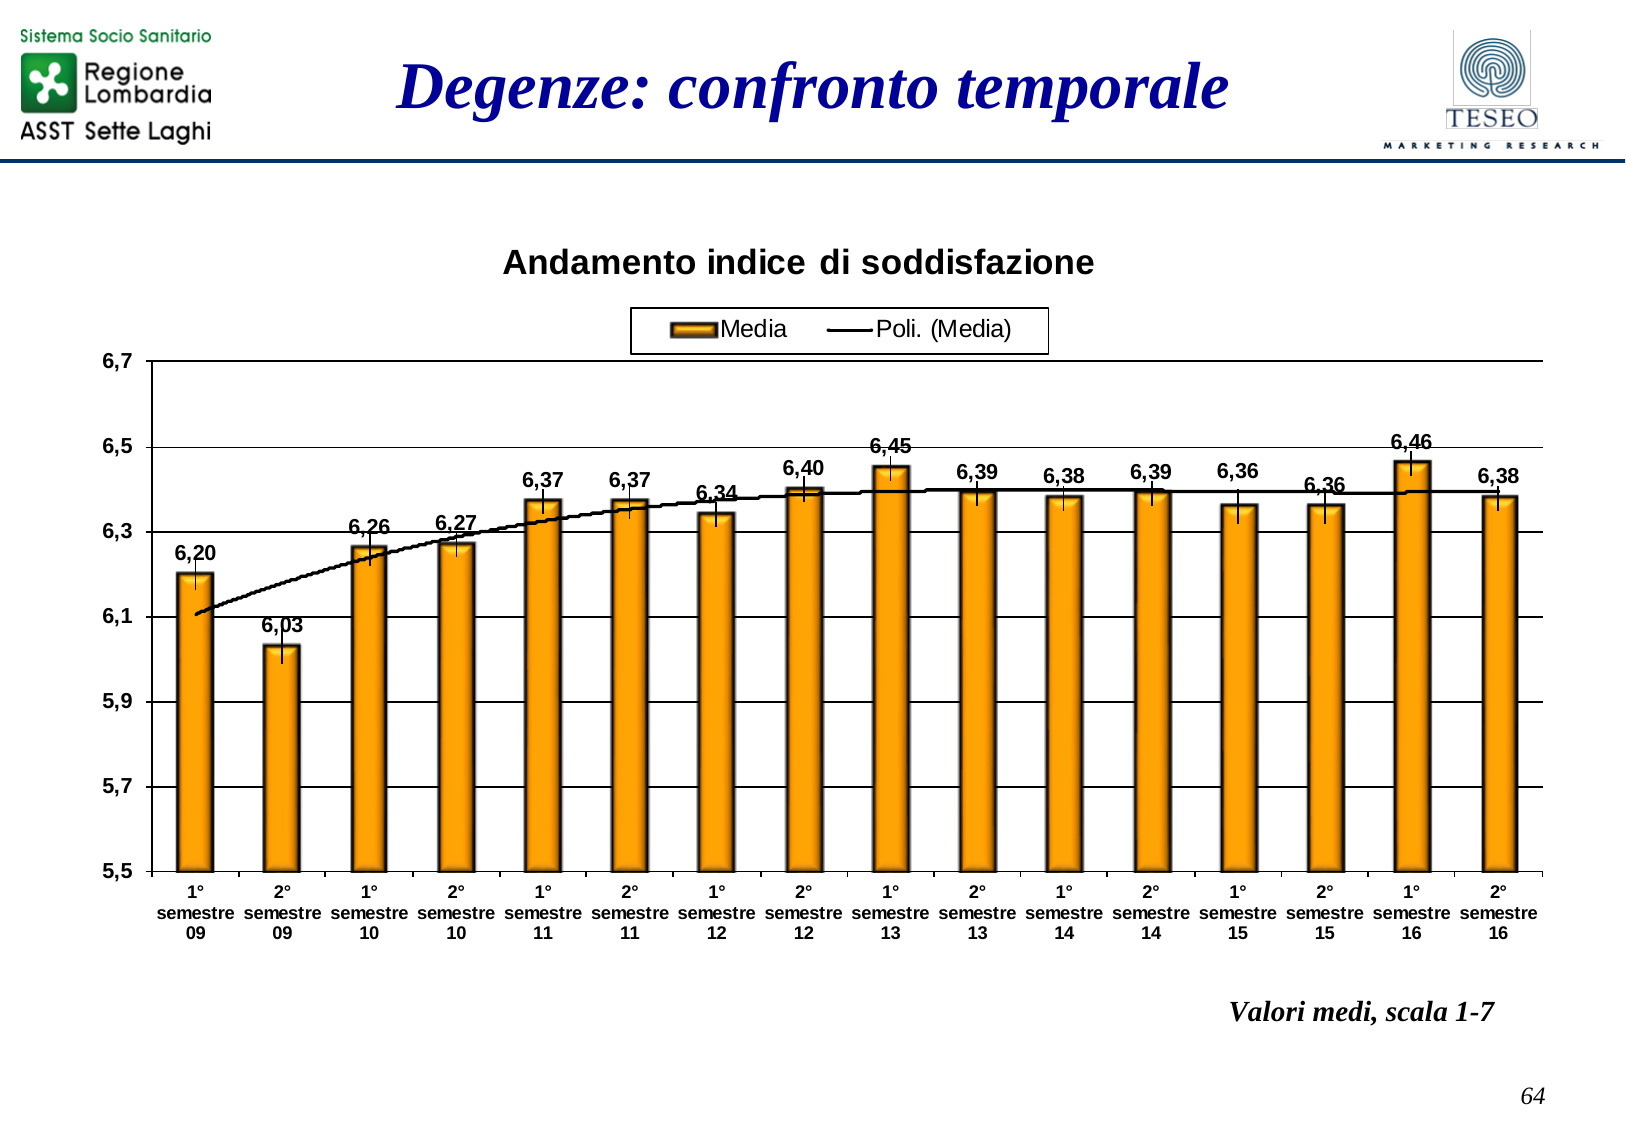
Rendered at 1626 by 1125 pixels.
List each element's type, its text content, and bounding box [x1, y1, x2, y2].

text_box Valori medi, scala 1-7 [1213, 1011, 1510, 1036]
picture [1381, 30, 1604, 149]
text_box Degenze: confronto temporale [198, 18, 1431, 144]
picture [59, 213, 1566, 1011]
picture [21, 26, 211, 148]
